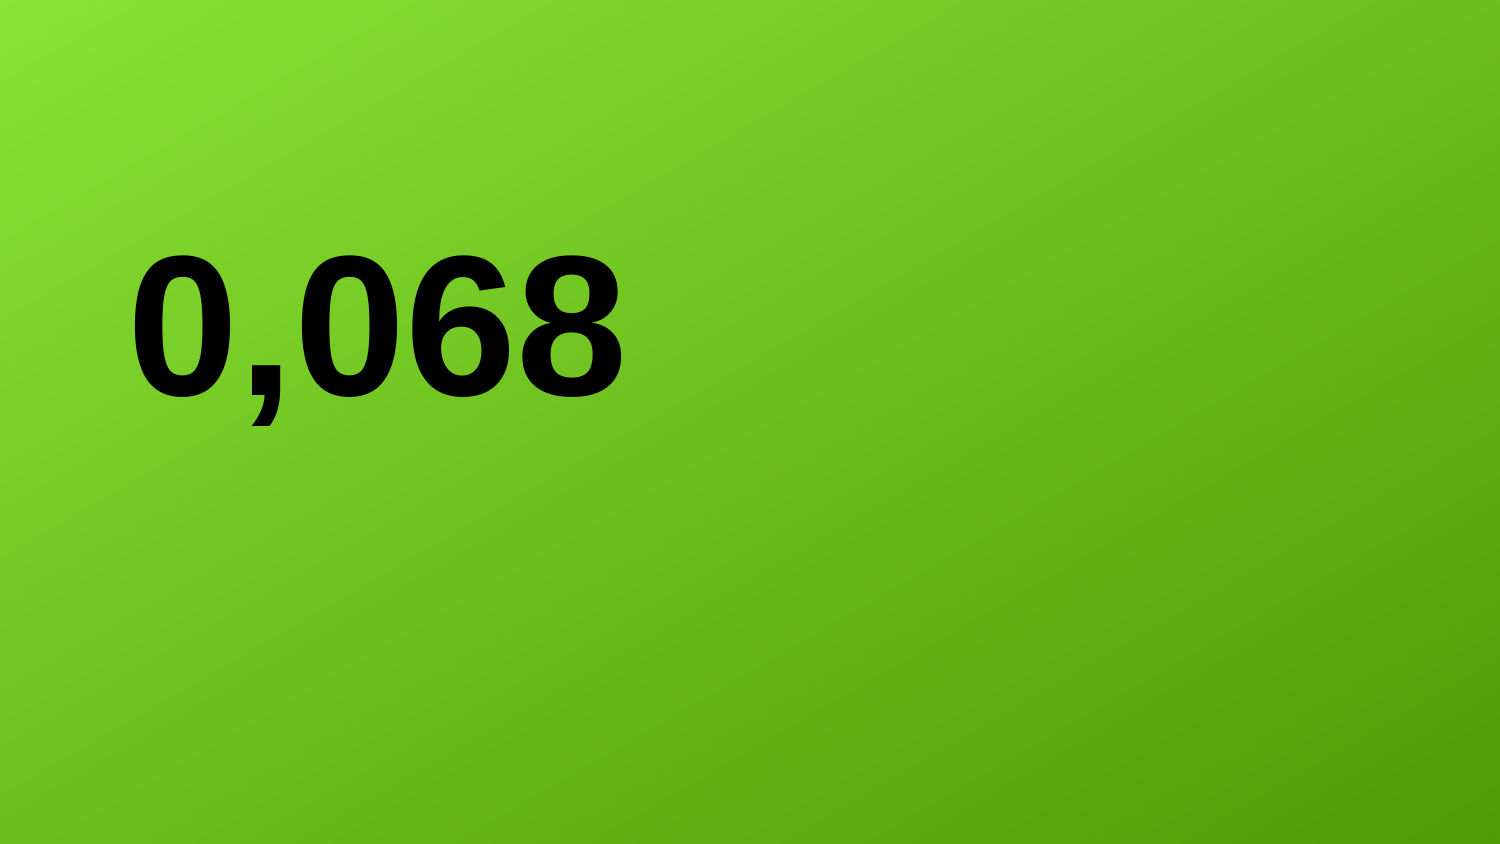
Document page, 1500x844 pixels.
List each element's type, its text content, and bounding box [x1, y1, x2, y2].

title 0,068 [112, 259, 1388, 450]
